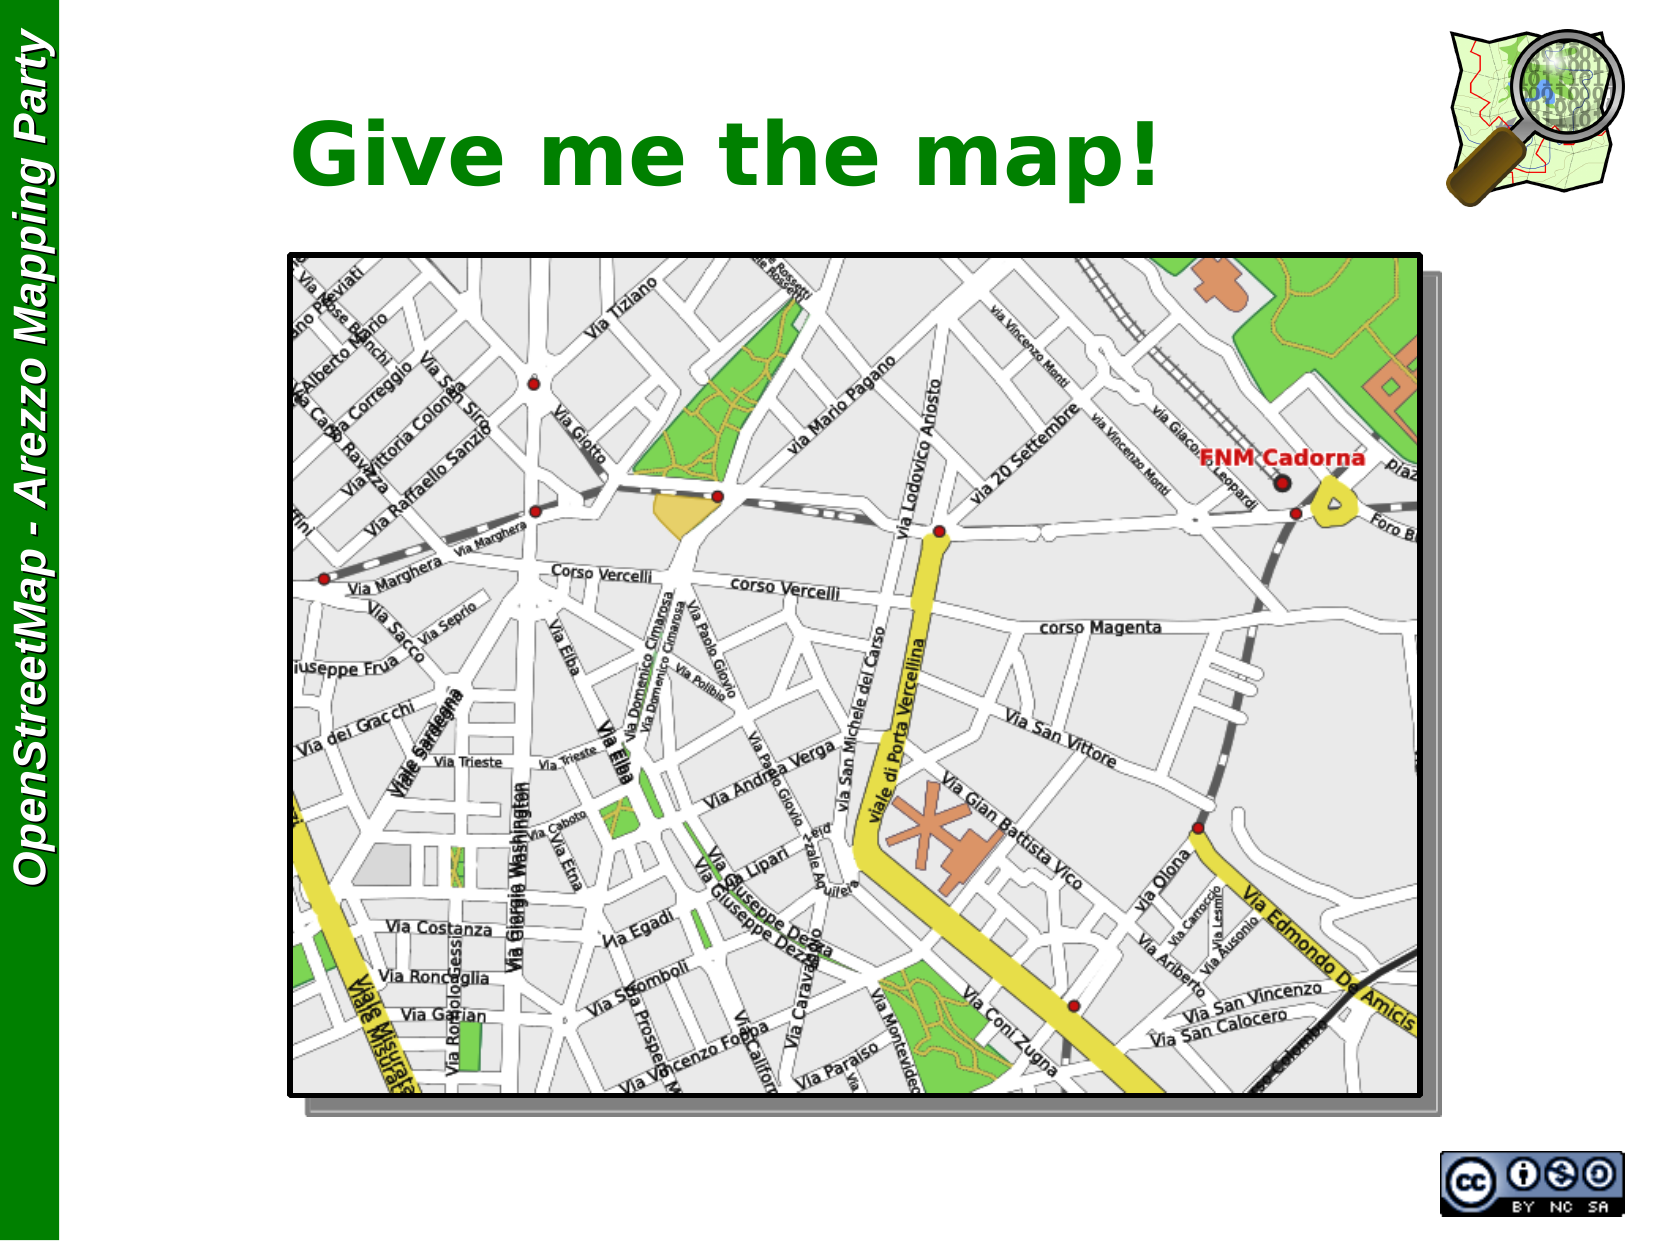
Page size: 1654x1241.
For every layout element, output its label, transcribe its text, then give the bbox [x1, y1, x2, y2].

title Give me the map! [289, 59, 1418, 252]
picture [1440, 1151, 1625, 1217]
picture [293, 258, 1418, 1093]
picture [1446, 29, 1625, 207]
